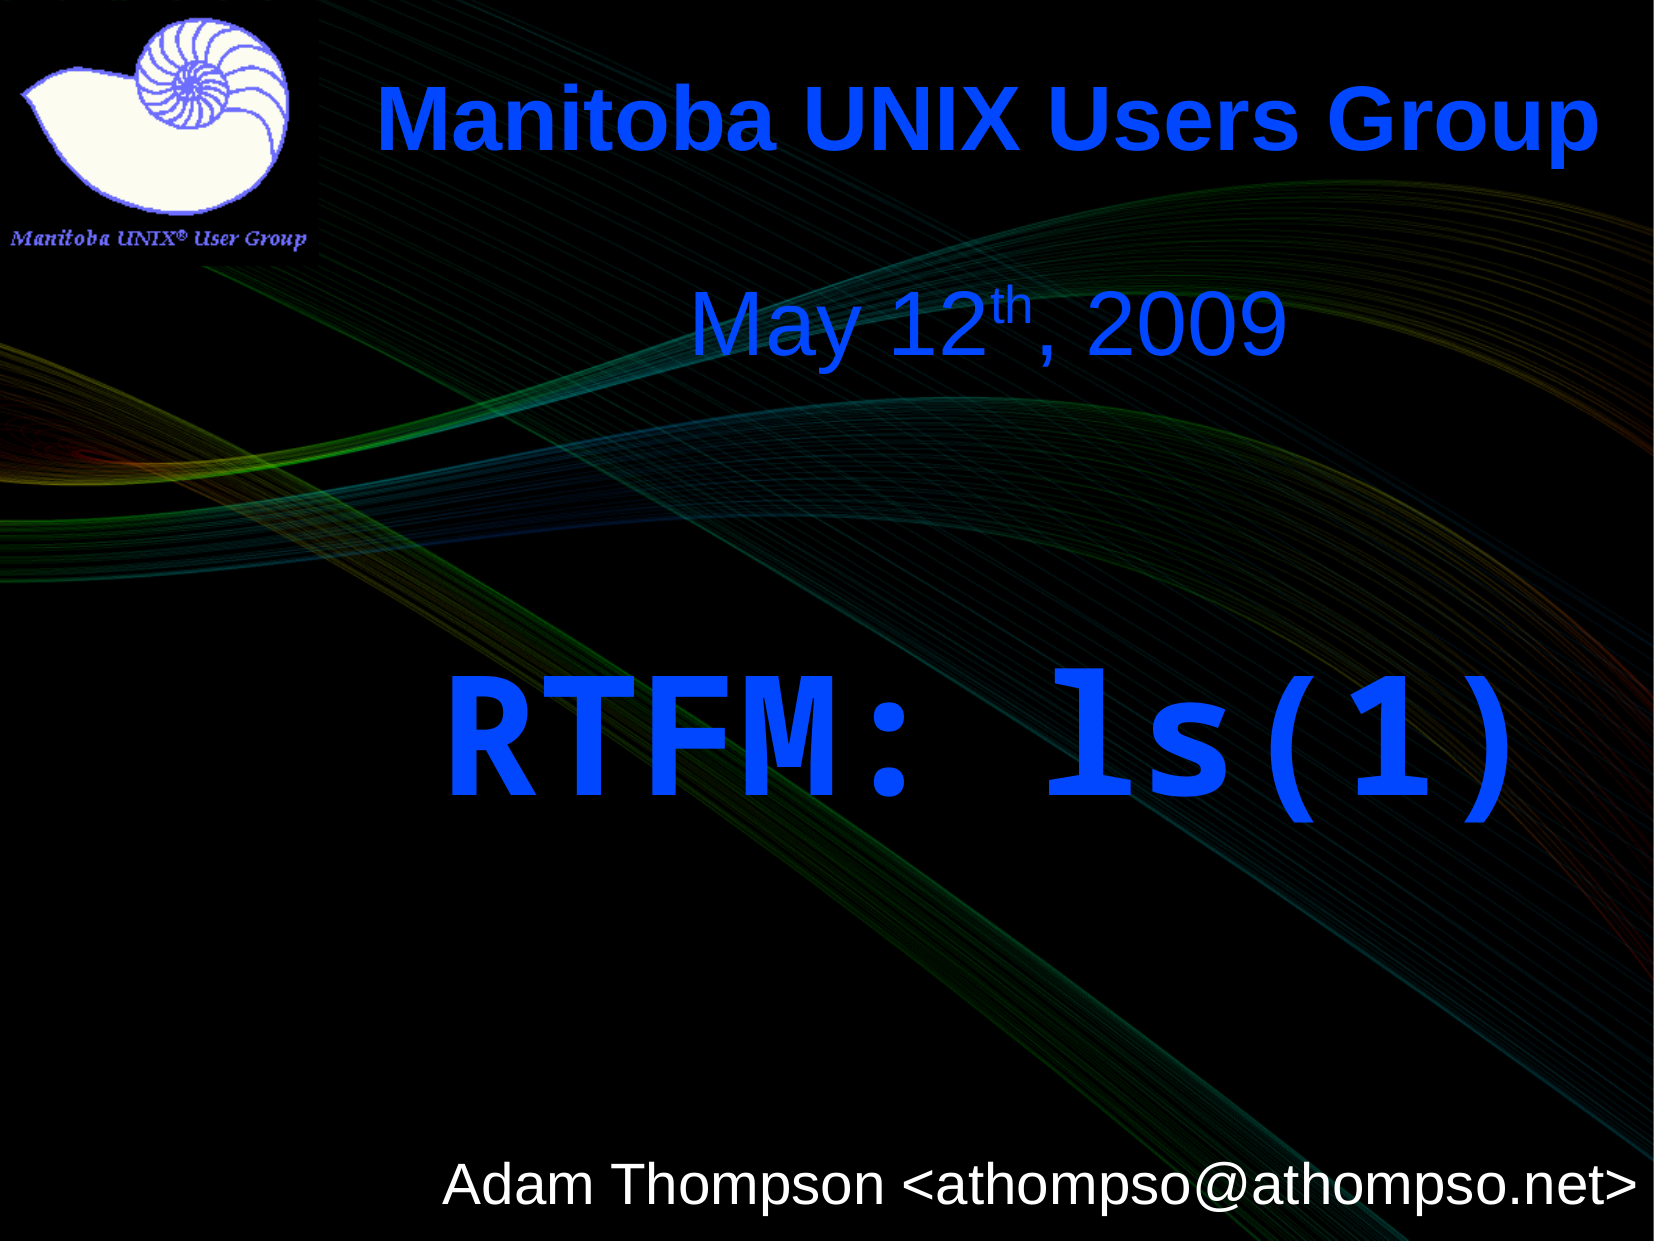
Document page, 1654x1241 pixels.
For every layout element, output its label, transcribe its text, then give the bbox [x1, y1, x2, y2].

picture [0, 0, 1654, 1241]
text_box Manitoba UNIX Users Group May 12th, 2009 RTFM: ls(1) [324, 59, 1654, 886]
text_box Adam Thompson <athompso@athompso.net> [442, 1151, 1654, 1241]
